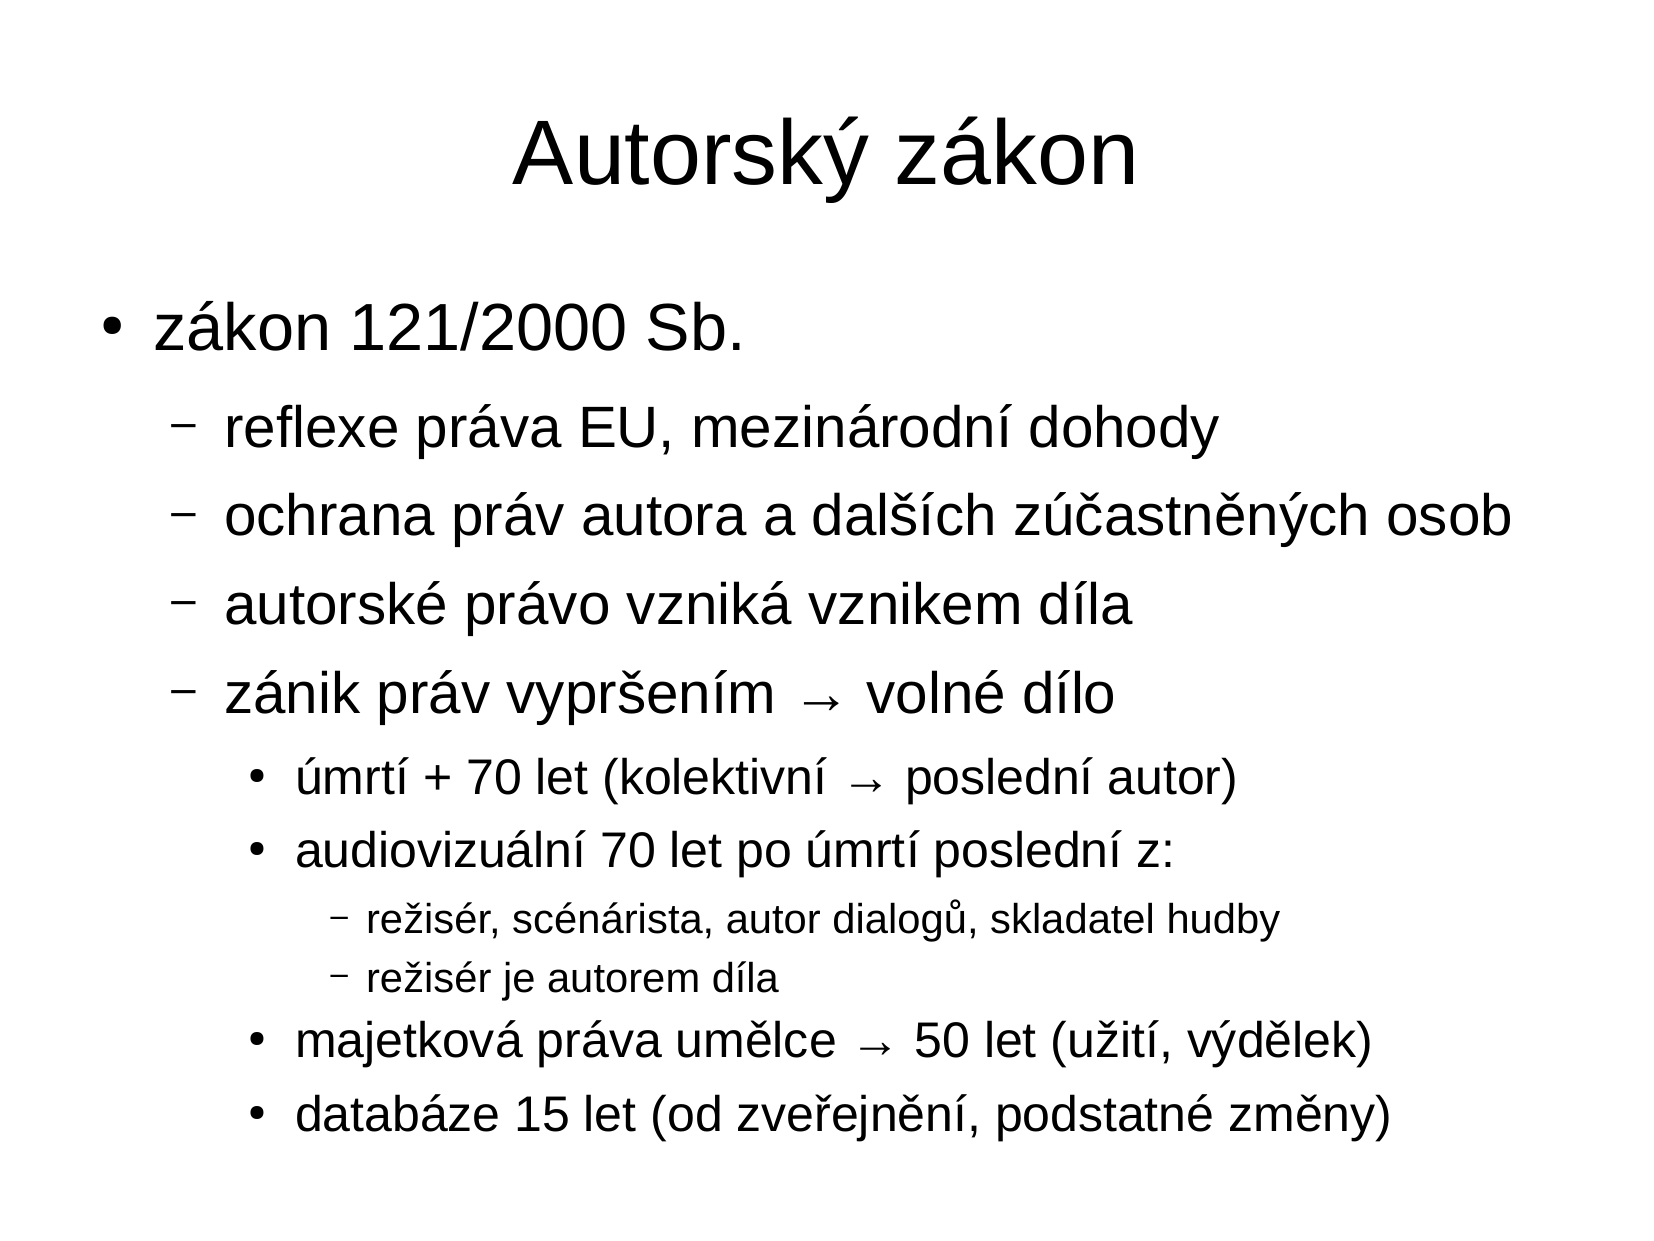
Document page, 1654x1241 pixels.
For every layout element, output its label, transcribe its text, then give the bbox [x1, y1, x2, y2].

title Autorský zákon [82, 49, 1571, 257]
list zákon 121/2000 Sb. reflexe práva EU, mezinárodní dohody ochrana práv autora a dalších zúčastněných osob autorské právo vzniká vznikem díla zánik práv vypršením → volné dílo úmrtí + 70 let (kolektivní → poslední autor) audiovizuální 70 let po úmrtí poslední z: režisér, scénárista, autor dialogů, skladatel hudby režisér je autorem díla majetková práva umělce → 50 let (užití, výdělek) databáze 15 let (od zveřejnění, podstatné změny) [82, 290, 1538, 1182]
